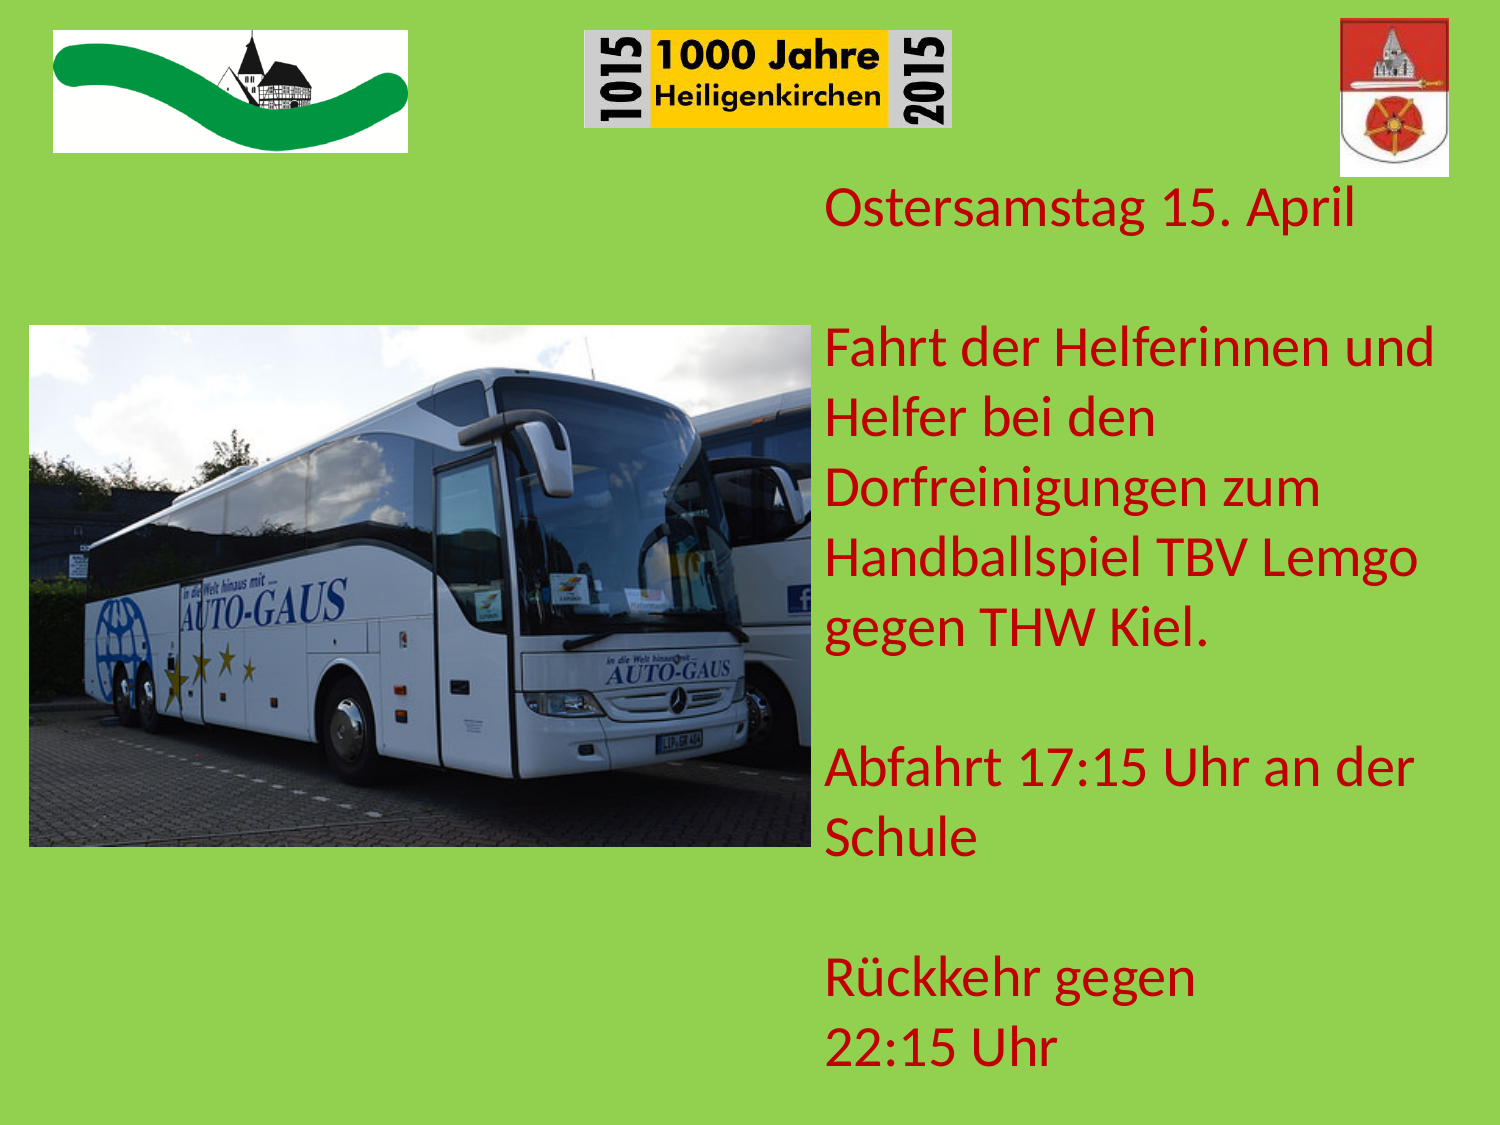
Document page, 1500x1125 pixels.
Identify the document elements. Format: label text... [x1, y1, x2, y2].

picture [53, 31, 408, 153]
picture [584, 31, 952, 128]
picture [29, 325, 811, 847]
picture [1340, 19, 1449, 160]
text_box Ostersamstag 15. April Fahrt der Helferinnen und Helfer bei den Dorfreinigungen zum Handballspiel TBV Lemgo gegen THW Kiel. Abfahrt 17:15 Uhr an der Schule Rückkehr gegen 22:15 Uhr [809, 160, 1459, 1095]
